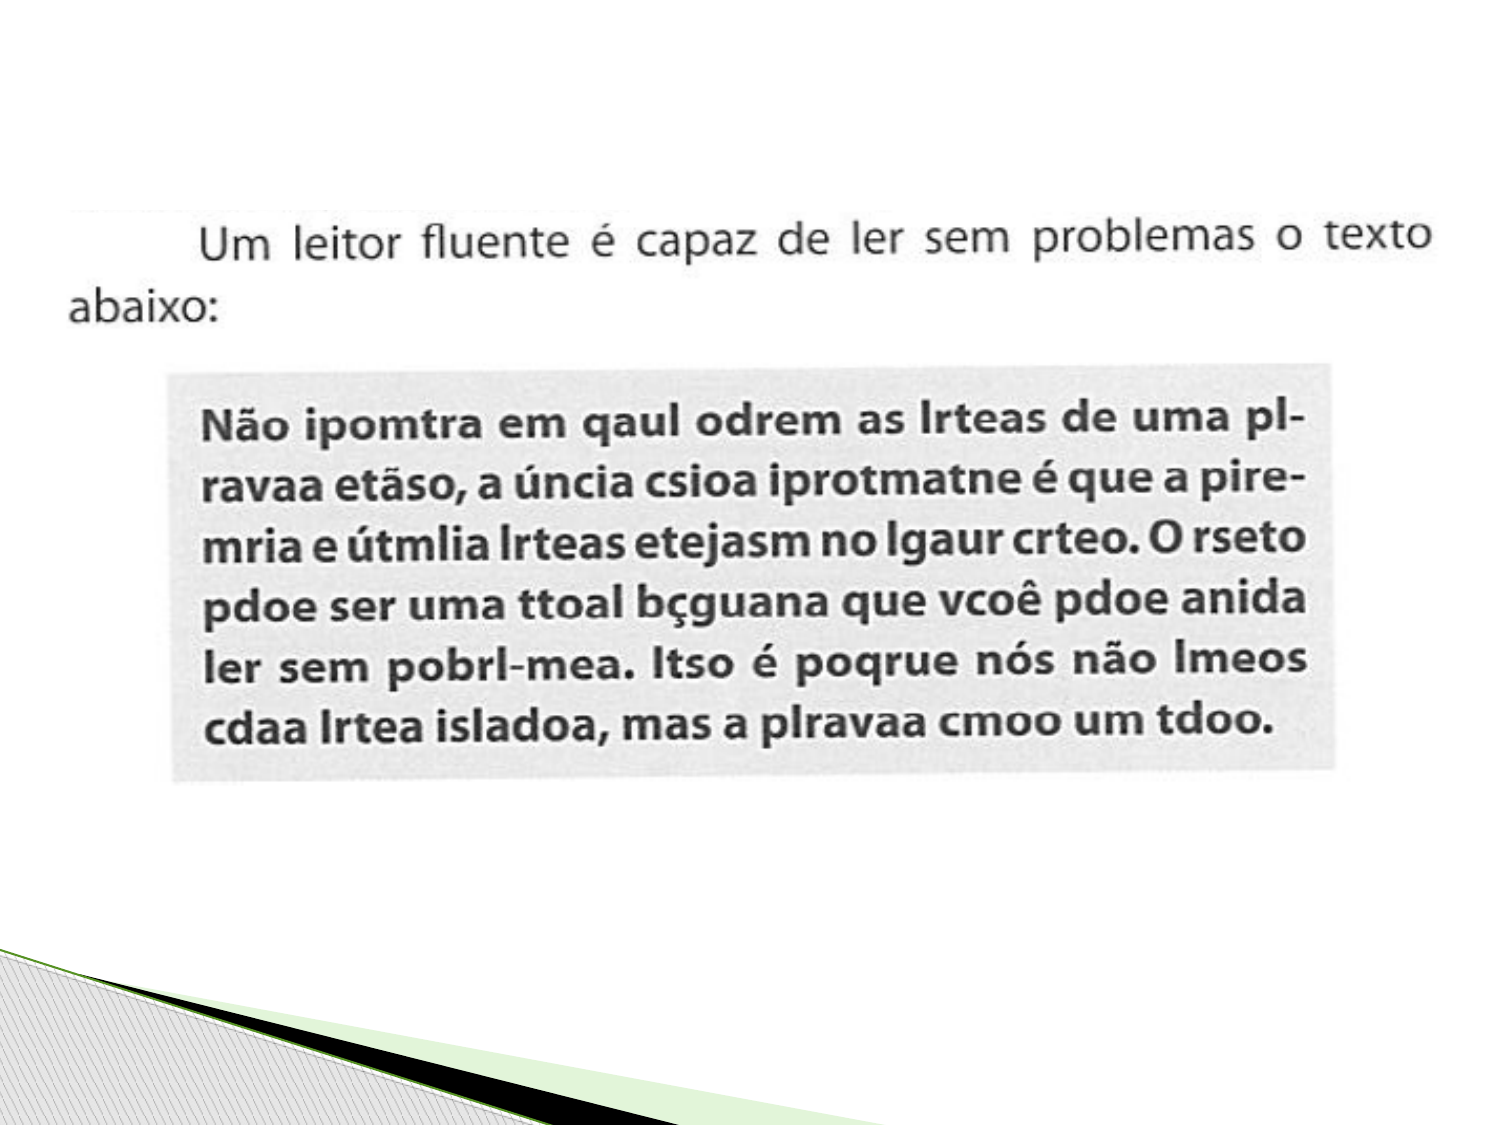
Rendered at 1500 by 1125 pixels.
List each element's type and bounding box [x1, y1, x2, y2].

picture [58, 210, 1442, 786]
